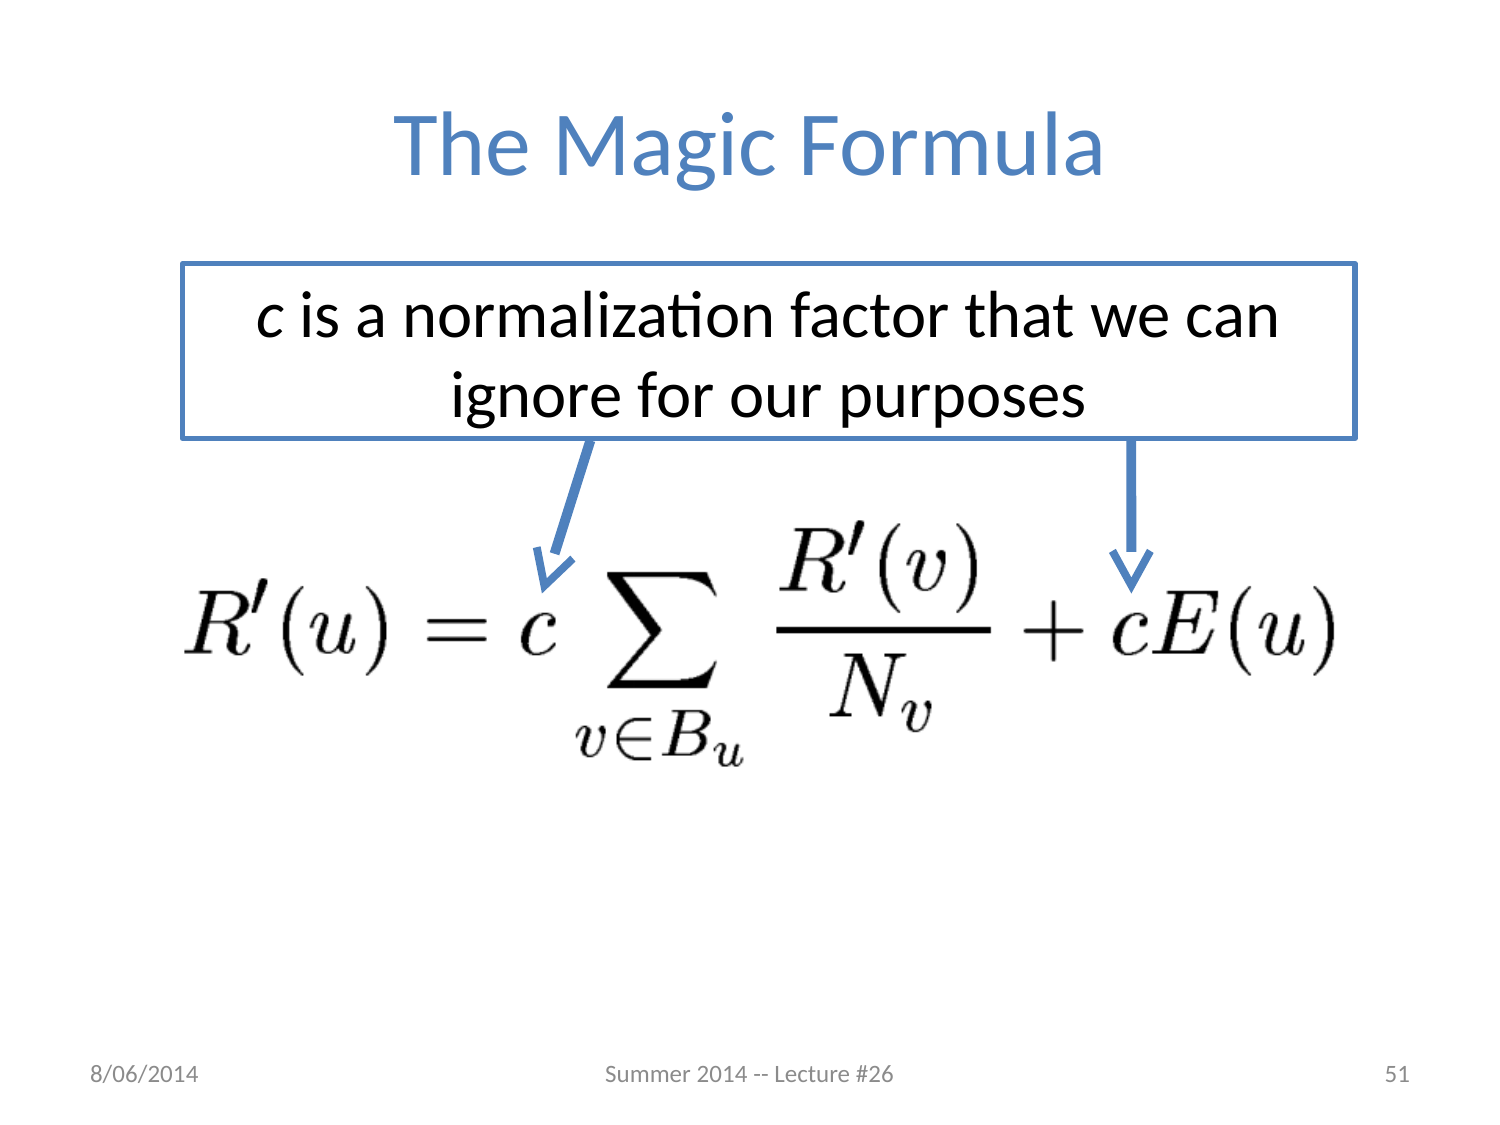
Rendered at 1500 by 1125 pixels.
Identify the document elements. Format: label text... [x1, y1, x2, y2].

slide_number <number> [1074, 1042, 1425, 1103]
footer Summer 2014 -- Lecture #26 [512, 1042, 988, 1103]
title The Magic Formula [75, 45, 1425, 233]
text_box c is a normalization factor that we can ignore for our purposes [182, 263, 1355, 439]
slide_number 8/06/2014 [75, 1042, 425, 1103]
picture [75, 262, 1425, 1005]
